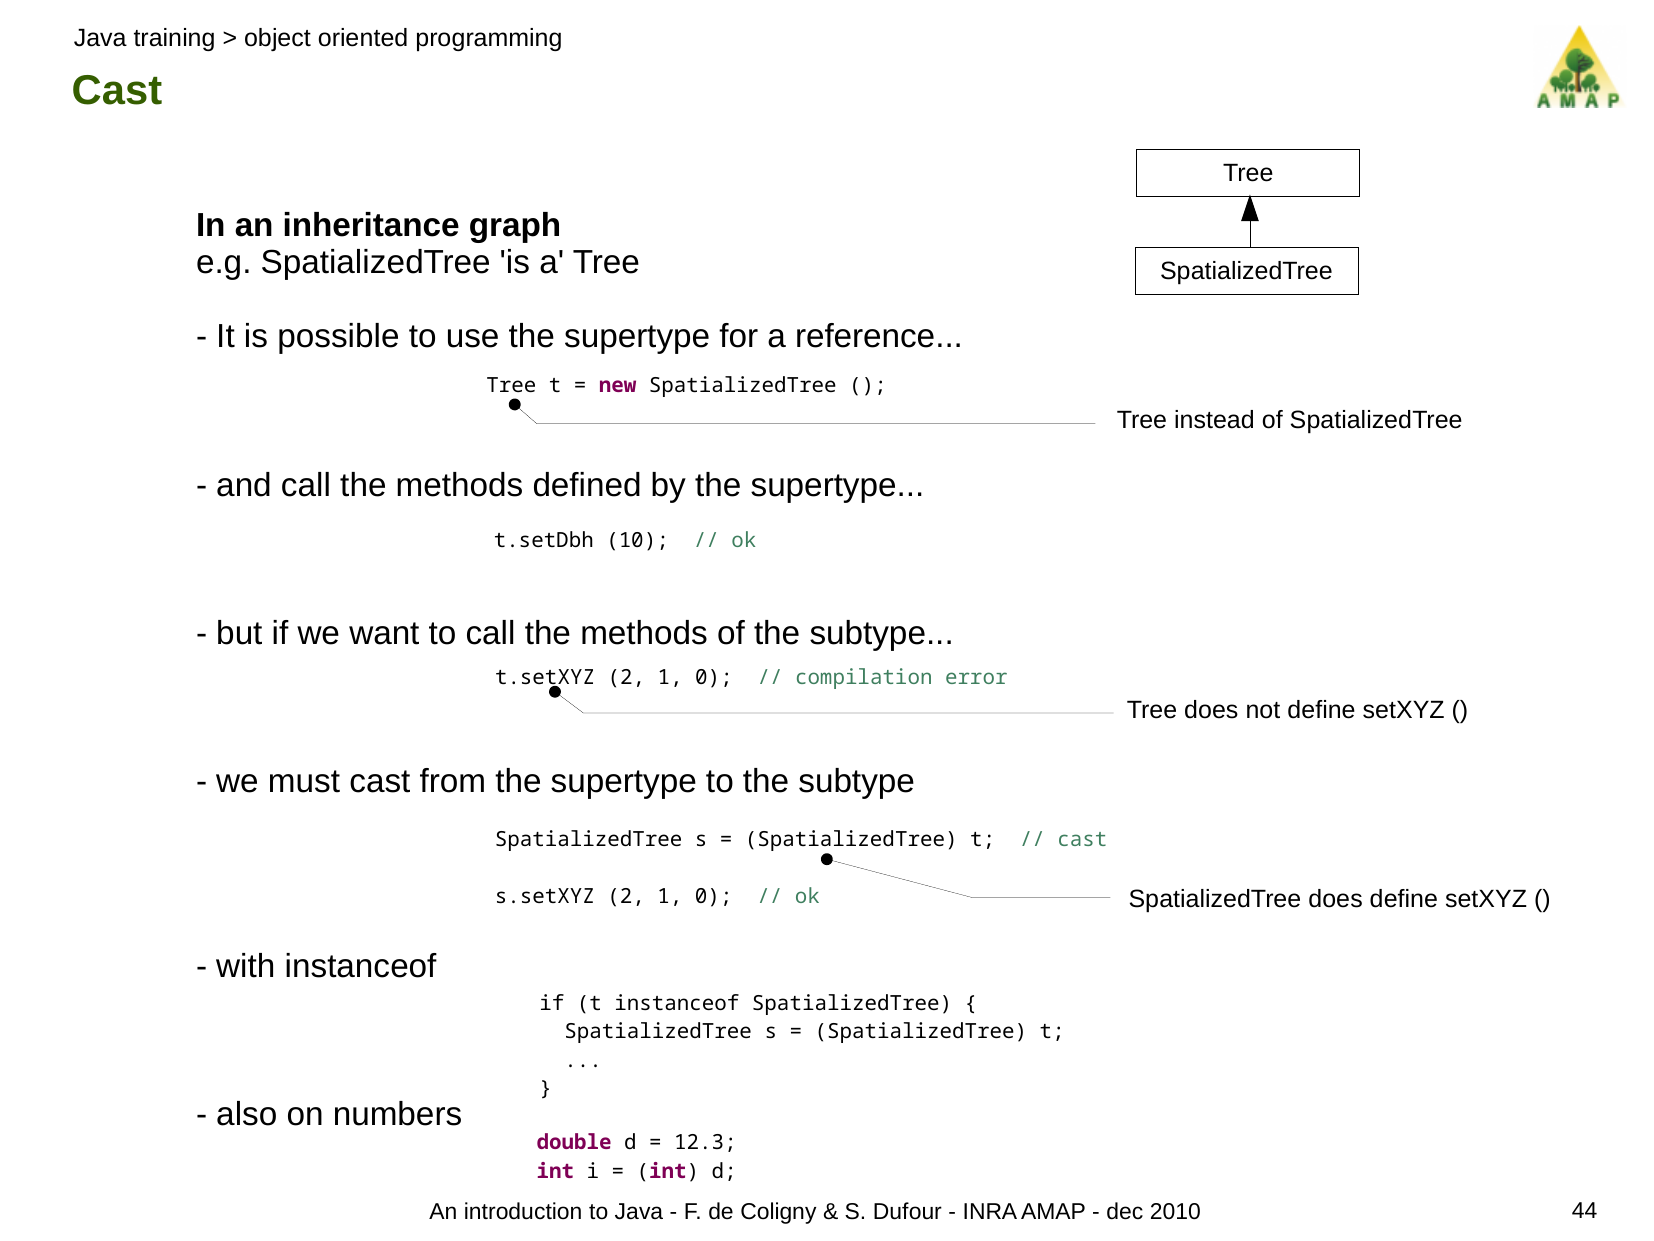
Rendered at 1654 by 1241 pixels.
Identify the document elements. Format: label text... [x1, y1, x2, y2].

text_box In an inheritance graph e.g. SpatializedTree 'is a' Tree - It is possible to use the supertype for a reference... - and call the methods defined by the supertype... - but if we want to call the methods of the subtype... - we must cast from the supertype to the subtype - with instanceof - also on numbers [181, 199, 1352, 1140]
text_box SpatializedTree s = (SpatializedTree) t; // cast s.setXYZ (2, 1, 0); // ok [480, 817, 1123, 905]
picture [1533, 25, 1627, 108]
text_box Tree does not define setXYZ () [1112, 688, 1530, 731]
text_box Tree [1136, 149, 1360, 197]
text_box double d = 12.3; int i = (int) d; [521, 1120, 752, 1184]
text_box SpatializedTree does define setXYZ () [1113, 877, 1618, 921]
text_box SpatializedTree [1135, 247, 1359, 295]
text_box [357, 954, 940, 1043]
text_box Cast [56, 59, 1513, 121]
text_box Java training > object oriented programming [59, 16, 1004, 60]
text_box if (t instanceof SpatializedTree) { SpatializedTree s = (SpatializedTree) t; ... } [524, 981, 1216, 1093]
text_box t.setDbh (10); // ok [478, 517, 772, 557]
text_box Tree instead of SpatializedTree [1102, 398, 1535, 442]
text_box Tree t = new SpatializedTree (); [471, 362, 902, 402]
text_box t.setXYZ (2, 1, 0); // compilation error [480, 655, 1023, 695]
